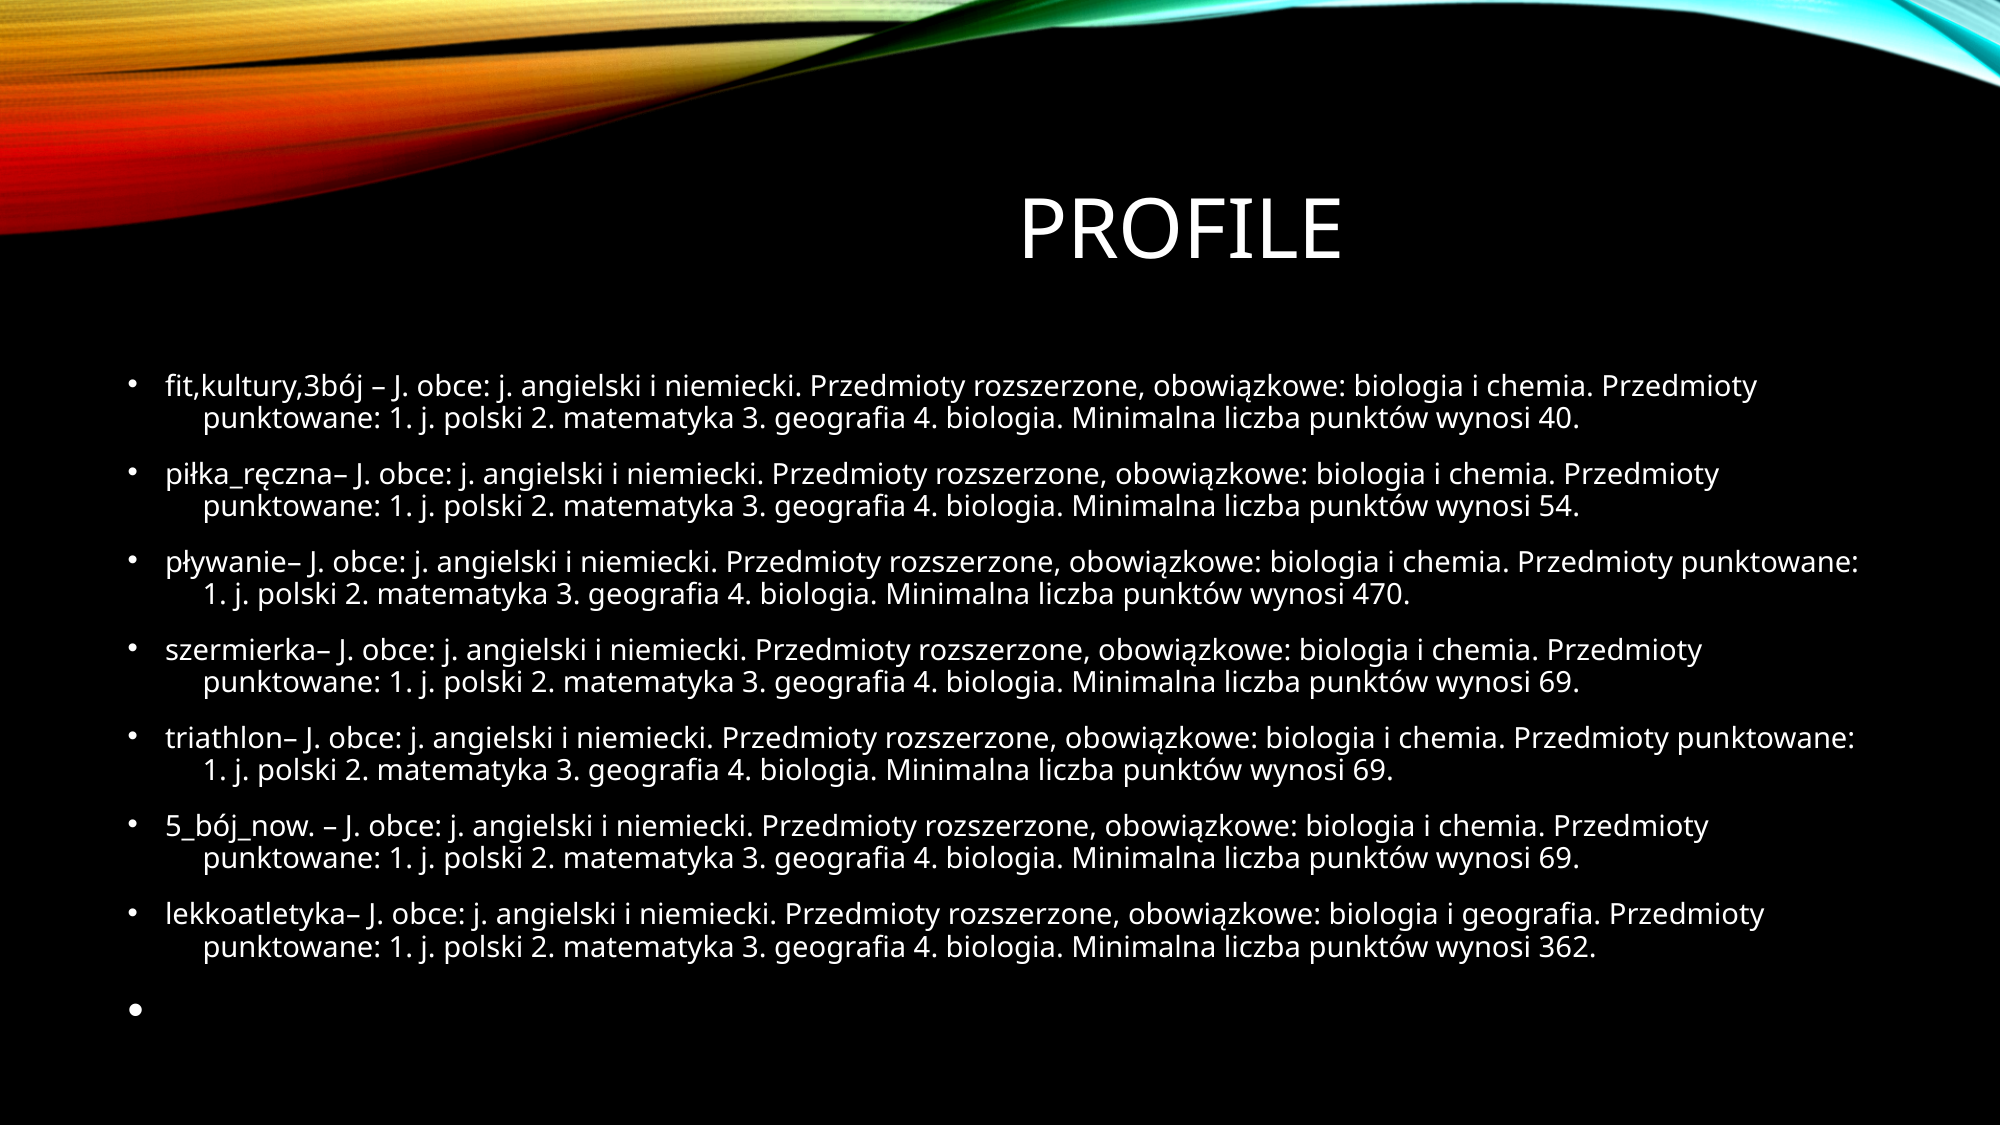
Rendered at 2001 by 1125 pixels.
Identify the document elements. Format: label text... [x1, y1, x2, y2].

title PROFILE [474, 125, 1888, 338]
list fit,kultury,3bój – J. obce: j. angielski i niemiecki. Przedmioty rozszerzone, obowiązkowe: biologia i chemia. Przedmioty punktowane: 1. j. polski 2. matematyka 3. geografia 4. biologia. Minimalna liczba punktów wynosi 40. piłka_ręczna– J. obce: j. angielski i niemiecki. Przedmioty rozszerzone, obowiązkowe: biologia i chemia. Przedmioty punktowane: 1. j. polski 2. matematyka 3. geografia 4. biologia. Minimalna liczba punktów wynosi 54. pływanie– J. obce: j. angielski i niemiecki. Przedmioty rozszerzone, obowiązkowe: biologia i chemia. Przedmioty punktowane: 1. j. polski 2. matematyka 3. geografia 4. biologia. Minimalna liczba punktów wynosi 470. szermierka– J. obce: j. angielski i niemiecki. Przedmioty rozszerzone, obowiązkowe: biologia i chemia. Przedmioty punktowane: 1. j. polski 2. matematyka 3. geografia 4. biologia. Minimalna liczba punktów wynosi 69. triathlon– J. obce: j. angielski i niemiecki. Przedmioty rozszerzone, obowiązkowe: biologia i chemia. Przedmioty punktowane: 1. j. polski 2. matematyka 3. geografia 4. biologia. Minimalna liczba punktów wynosi 69. 5_bój_now. – J. obce: j. angielski i niemiecki. Przedmioty rozszerzone, obowiązkowe: biologia i chemia. Przedmioty punktowane: 1. j. polski 2. matematyka 3. geografia 4. biologia. Minimalna liczba punktów wynosi 69. lekkoatletyka – J. obce: j. angielski i niemiecki. Przedmioty rozszerzone, obowiązkowe: biologia i geografia. Przedmioty punktowane: 1. j. polski 2. matematyka 3. geografia 4. biologia. Minimalna liczba punktów wynosi 362. [112, 360, 1888, 1021]
